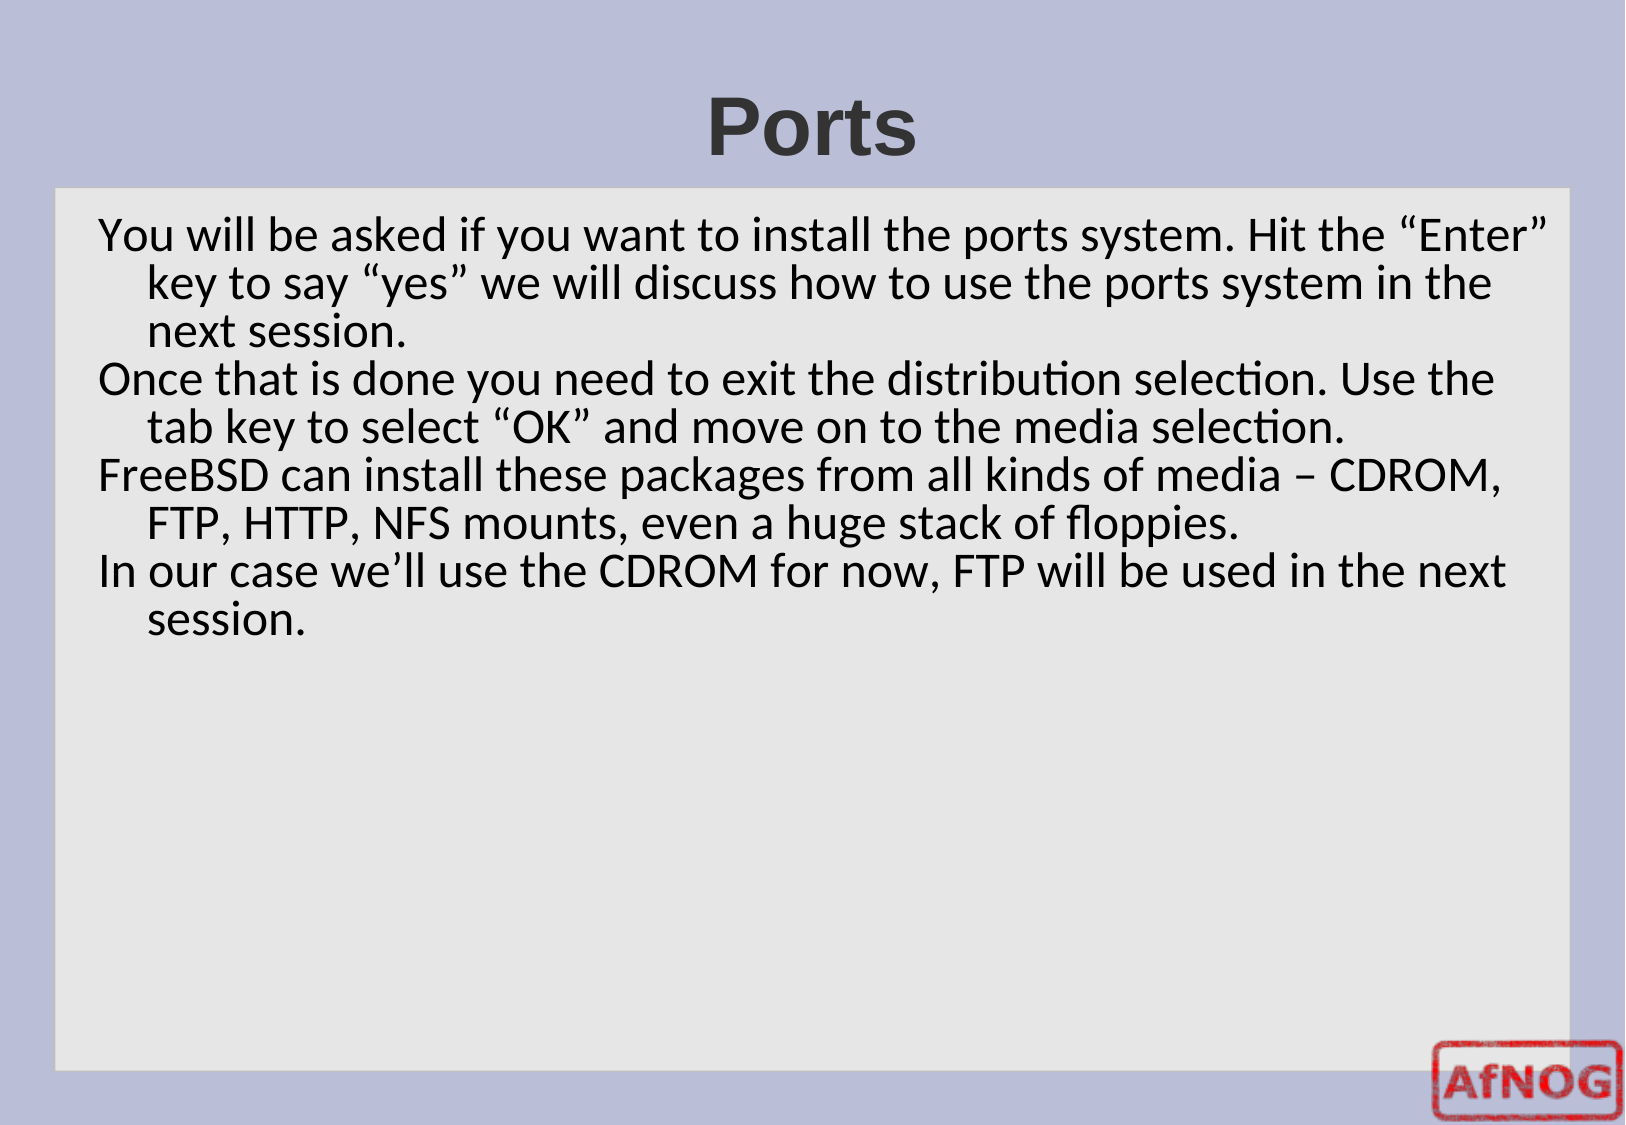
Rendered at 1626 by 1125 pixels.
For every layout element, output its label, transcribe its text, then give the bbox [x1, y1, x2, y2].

list You will be asked if you want to install the ports system. Hit the “Enter” key to say “yes” we will discuss how to use the ports system in the next session. Once that is done you need to exit the distribution selection. Use the tab key to select “OK” and move on to the media selection. FreeBSD can install these packages from all kinds of media – CDROM, FTP, HTTP, NFS mounts, even a huge stack of floppies. In our case we’ll use the CDROM for now, FTP will be used in the next session. [82, 214, 1560, 1045]
picture [1430, 1038, 1626, 1125]
title Ports [54, 44, 1571, 215]
